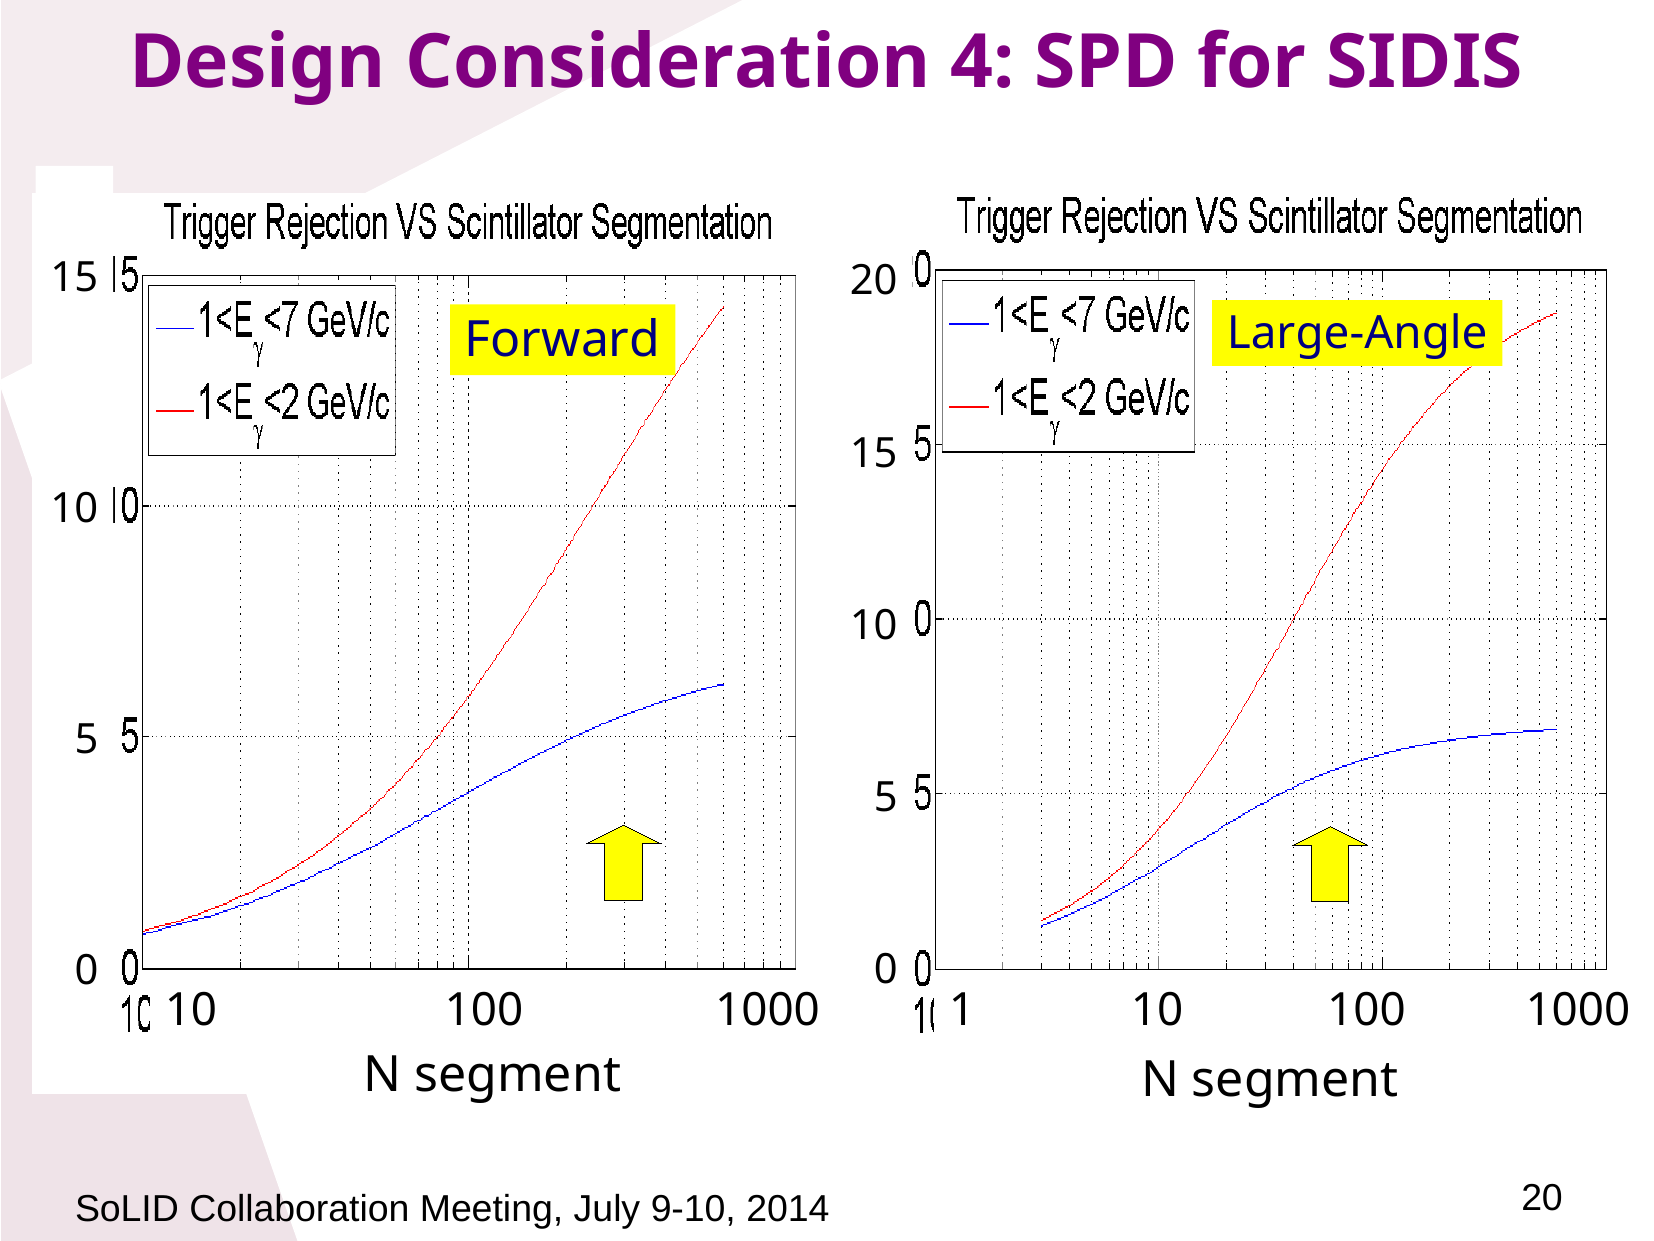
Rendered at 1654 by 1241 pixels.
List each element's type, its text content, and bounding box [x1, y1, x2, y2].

text_box Forward [450, 304, 674, 376]
text_box Large-Angle [1212, 300, 1501, 366]
text_box 15 10 5 0 [35, 165, 114, 1001]
picture [32, 187, 1653, 1096]
text_box [586, 825, 662, 901]
text_box 10 100 1000 [150, 977, 836, 1043]
text_box 1 10 100 1000 [934, 977, 1647, 1044]
title Design Consideration 4: SPD for SIDIS [0, 13, 1653, 152]
text_box 20 15 10 5 0 [834, 246, 913, 1000]
text_box [1292, 826, 1368, 902]
text_box N segment [1126, 1044, 1414, 1115]
text_box N segment [348, 1043, 637, 1110]
